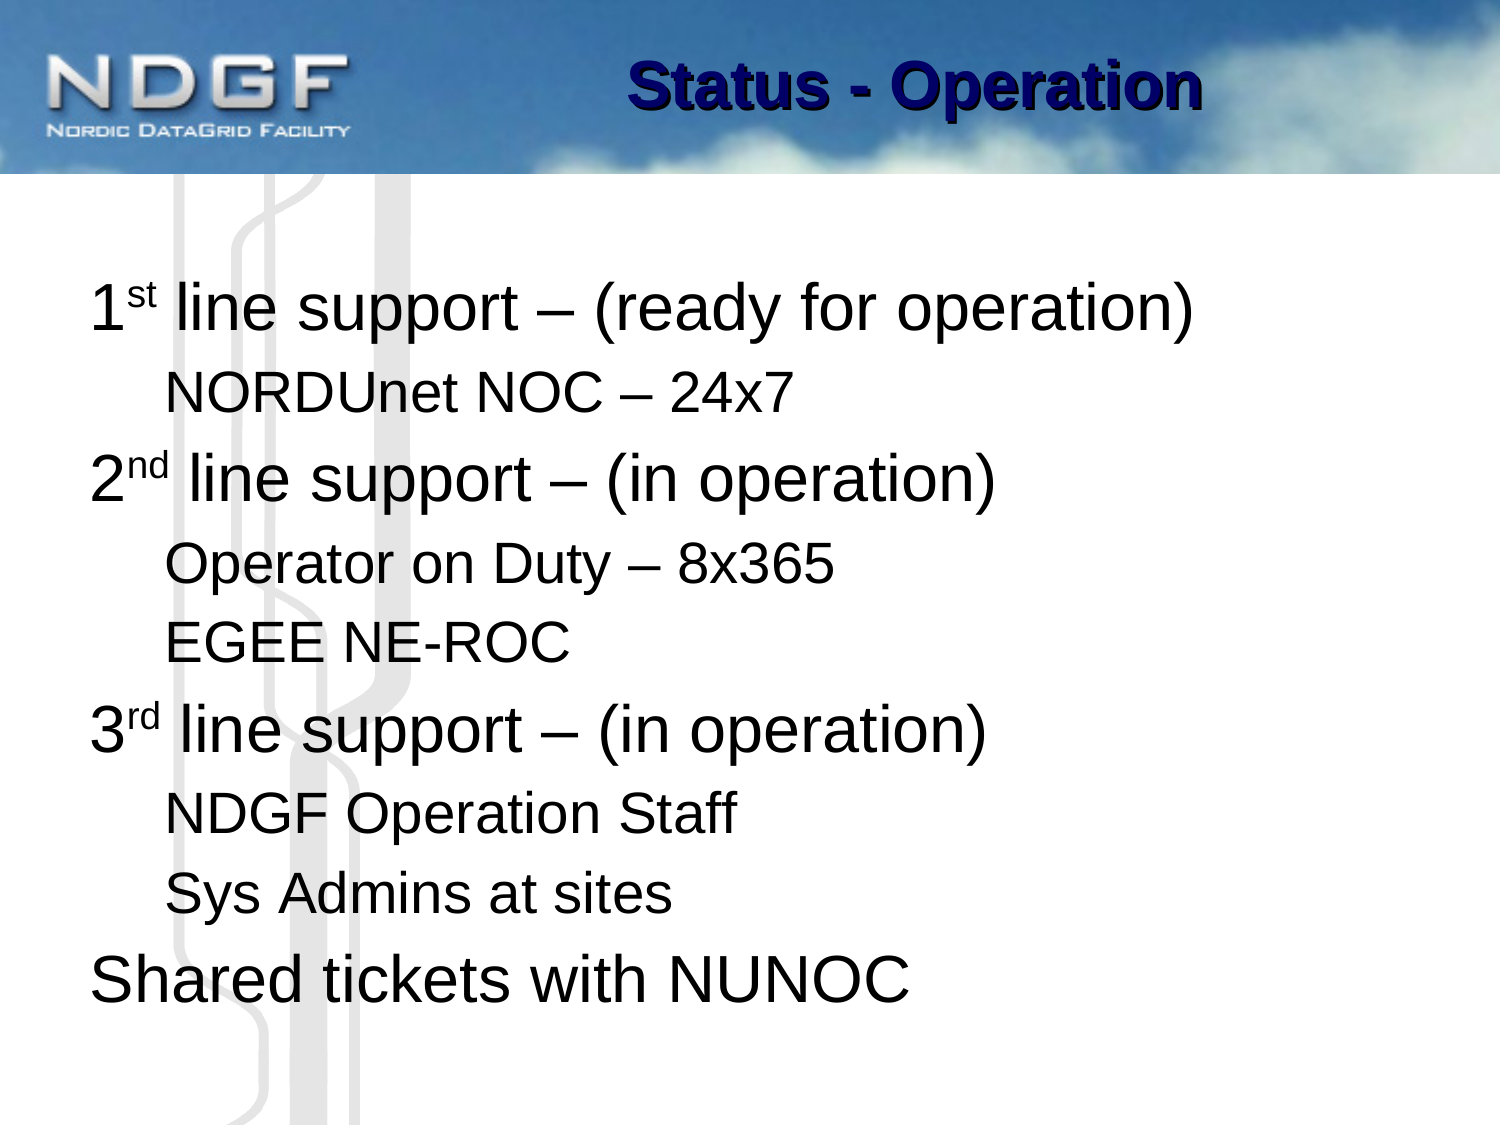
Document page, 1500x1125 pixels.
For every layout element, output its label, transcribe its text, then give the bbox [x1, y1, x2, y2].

title Status - Operation [372, 19, 1459, 149]
list 1st line support – (ready for operation) NORDUnet NOC – 24x7 2nd line support – (in operation) Operator on Duty – 8x365 EGEE NE-ROC 3rd line support – (in operation) NDGF Operation Staff Sys Admins at sites Shared tickets with NUNOC [75, 262, 1426, 1099]
picture [0, 0, 1500, 1125]
